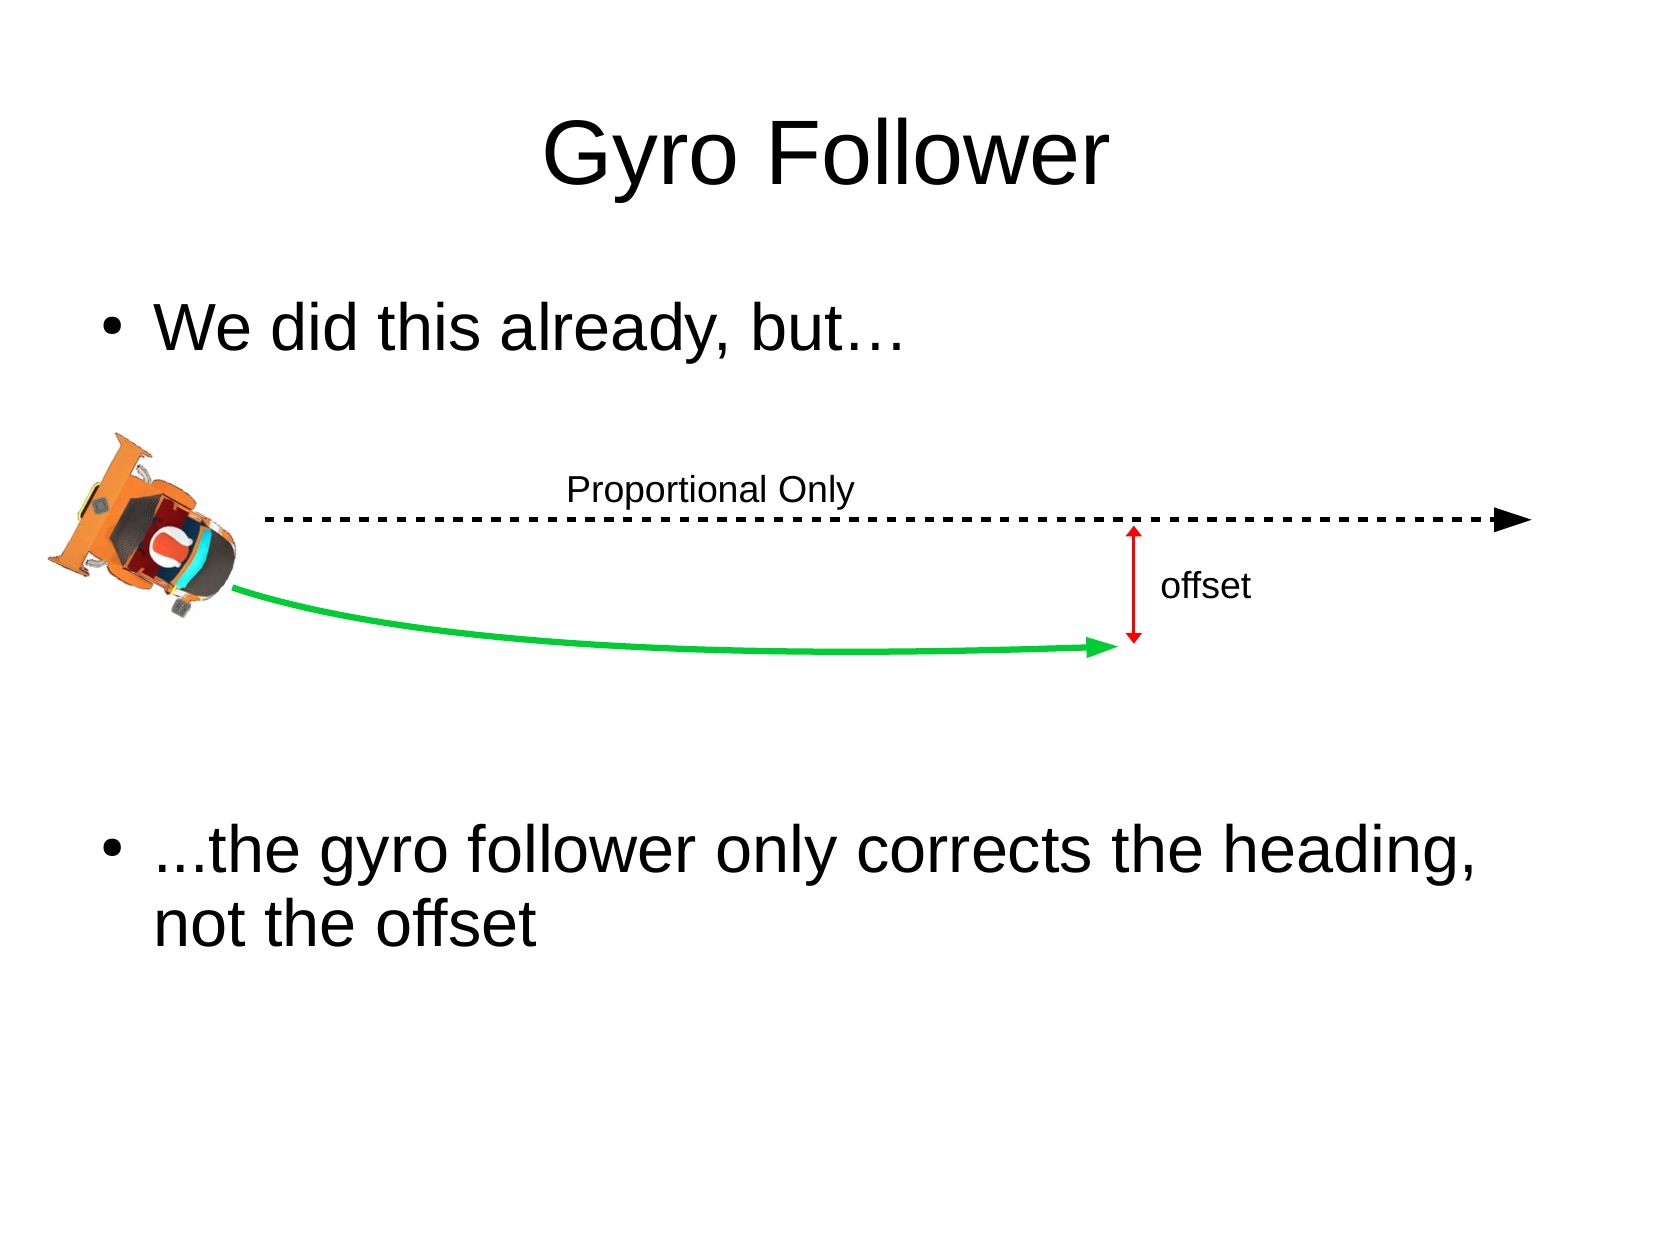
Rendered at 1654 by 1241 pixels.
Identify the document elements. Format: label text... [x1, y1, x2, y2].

list We did this already, but… ...the gyro follower only corrects the heading, not the offset [82, 290, 1571, 1010]
text_box Proportional Only [551, 460, 870, 518]
picture [46, 431, 264, 639]
title Gyro Follower [82, 49, 1571, 257]
text_box offset [1145, 557, 1267, 615]
